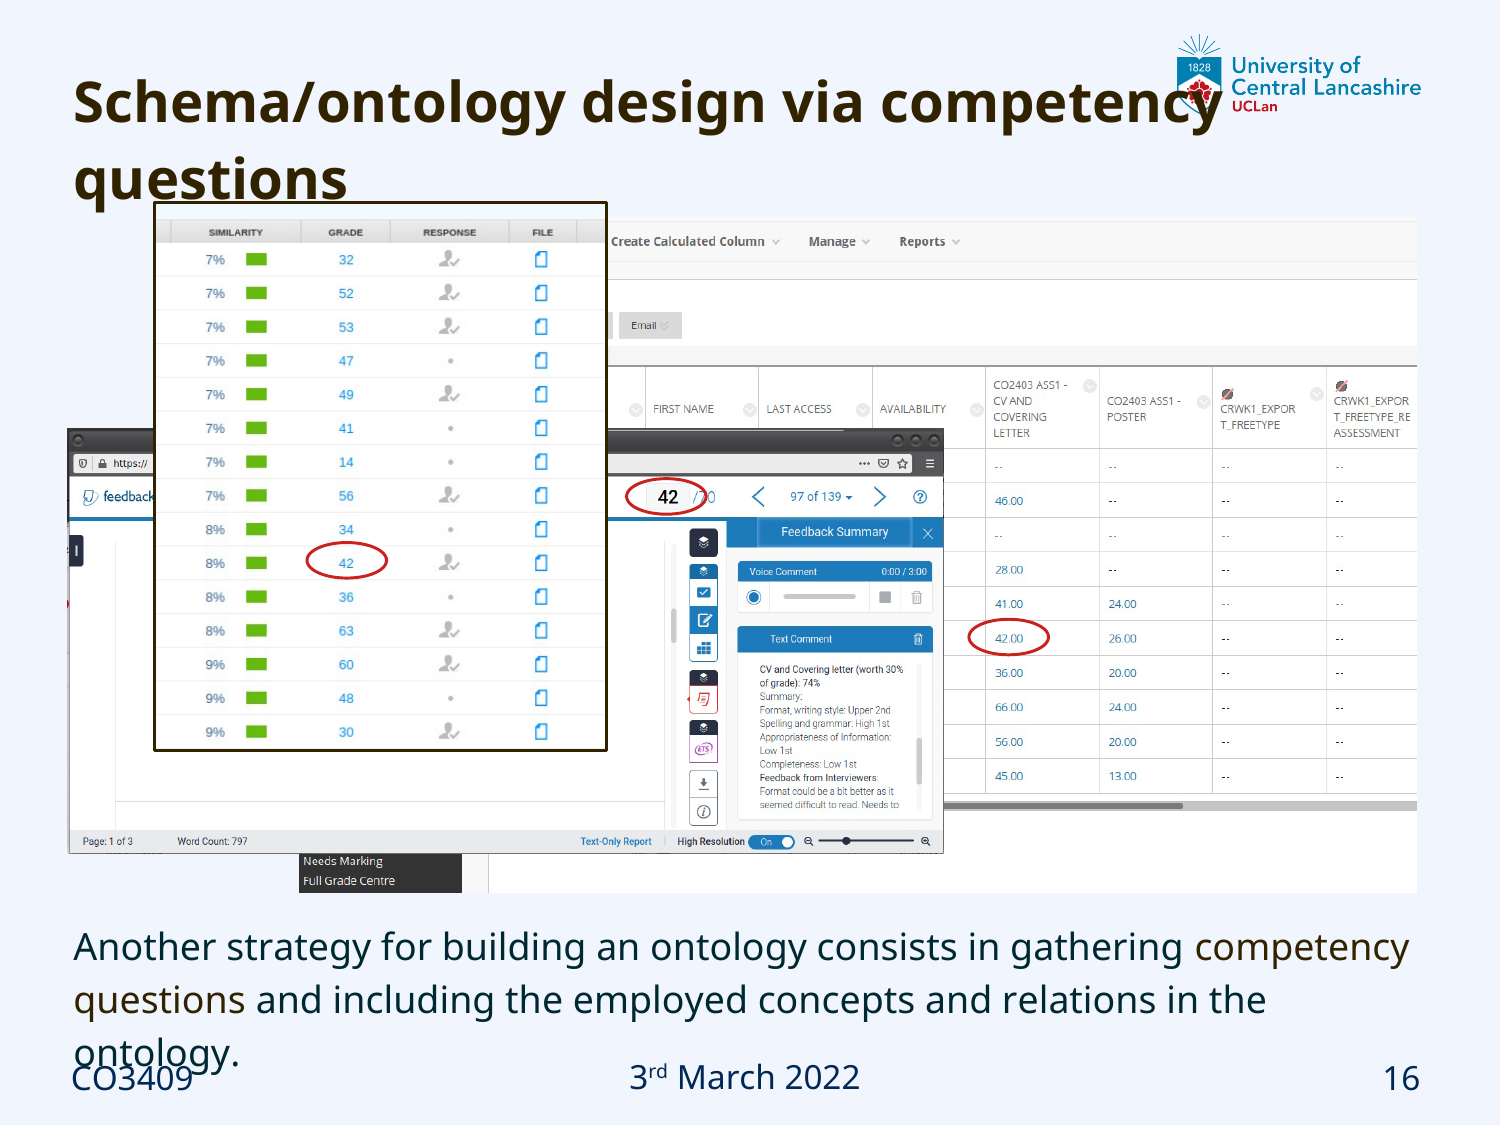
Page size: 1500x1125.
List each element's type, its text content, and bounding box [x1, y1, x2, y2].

picture [1177, 34, 1421, 93]
text_box Another strategy for building an ontology consists in gathering competency questions and including the employed concepts and relations in the ontology. [58, 908, 1434, 1029]
picture [155, 204, 606, 750]
title Schema/ontology design via competency questions [58, 93, 1475, 186]
picture [67, 217, 1417, 893]
